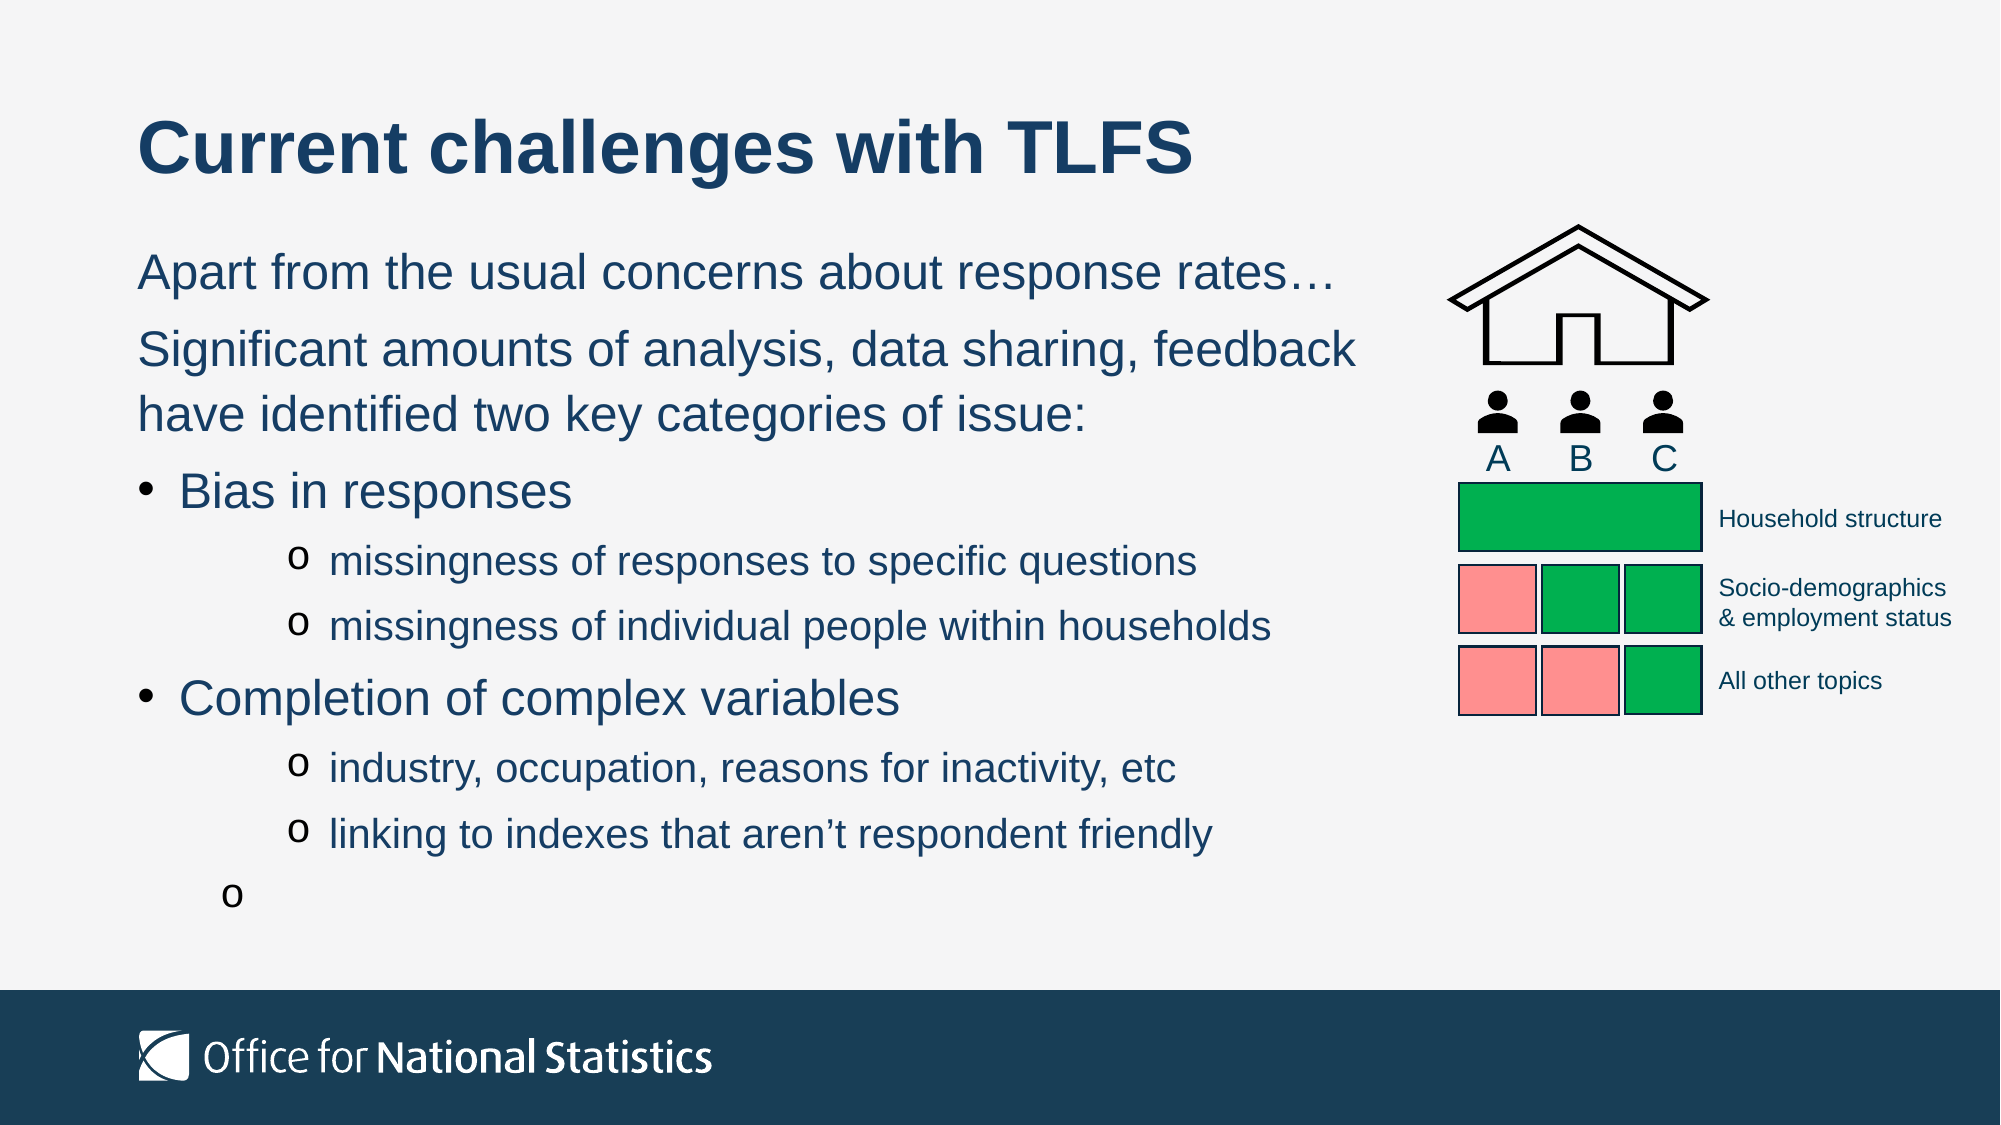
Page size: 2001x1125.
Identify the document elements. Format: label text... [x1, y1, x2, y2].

text_box Household structure [1703, 494, 1960, 540]
text_box [1625, 565, 1701, 633]
picture [1424, 198, 1733, 443]
title Current challenges with TLFS [137, 105, 1863, 192]
text_box [1459, 646, 1536, 715]
text_box [1459, 565, 1536, 633]
text_box Socio-demographics & employment status [1703, 564, 1984, 641]
text_box All other topics [1703, 656, 1960, 703]
text_box [1625, 646, 1701, 714]
text_box [1459, 483, 1701, 551]
list Apart from the usual concerns about response rates… Significant amounts of analysis, data sharing, feedback have identified two key categories of issue: Bias in responses missingness of responses to specific questions missingness of individual people within households Completion of complex variables industry, occupation, reasons for inactivity, etc linking to indexes that aren’t respondent friendly [137, 233, 1399, 935]
text_box [1542, 646, 1619, 715]
text_box B [1553, 426, 1608, 488]
text_box A [1470, 426, 1525, 488]
text_box C [1636, 426, 1690, 488]
text_box [1542, 565, 1619, 633]
